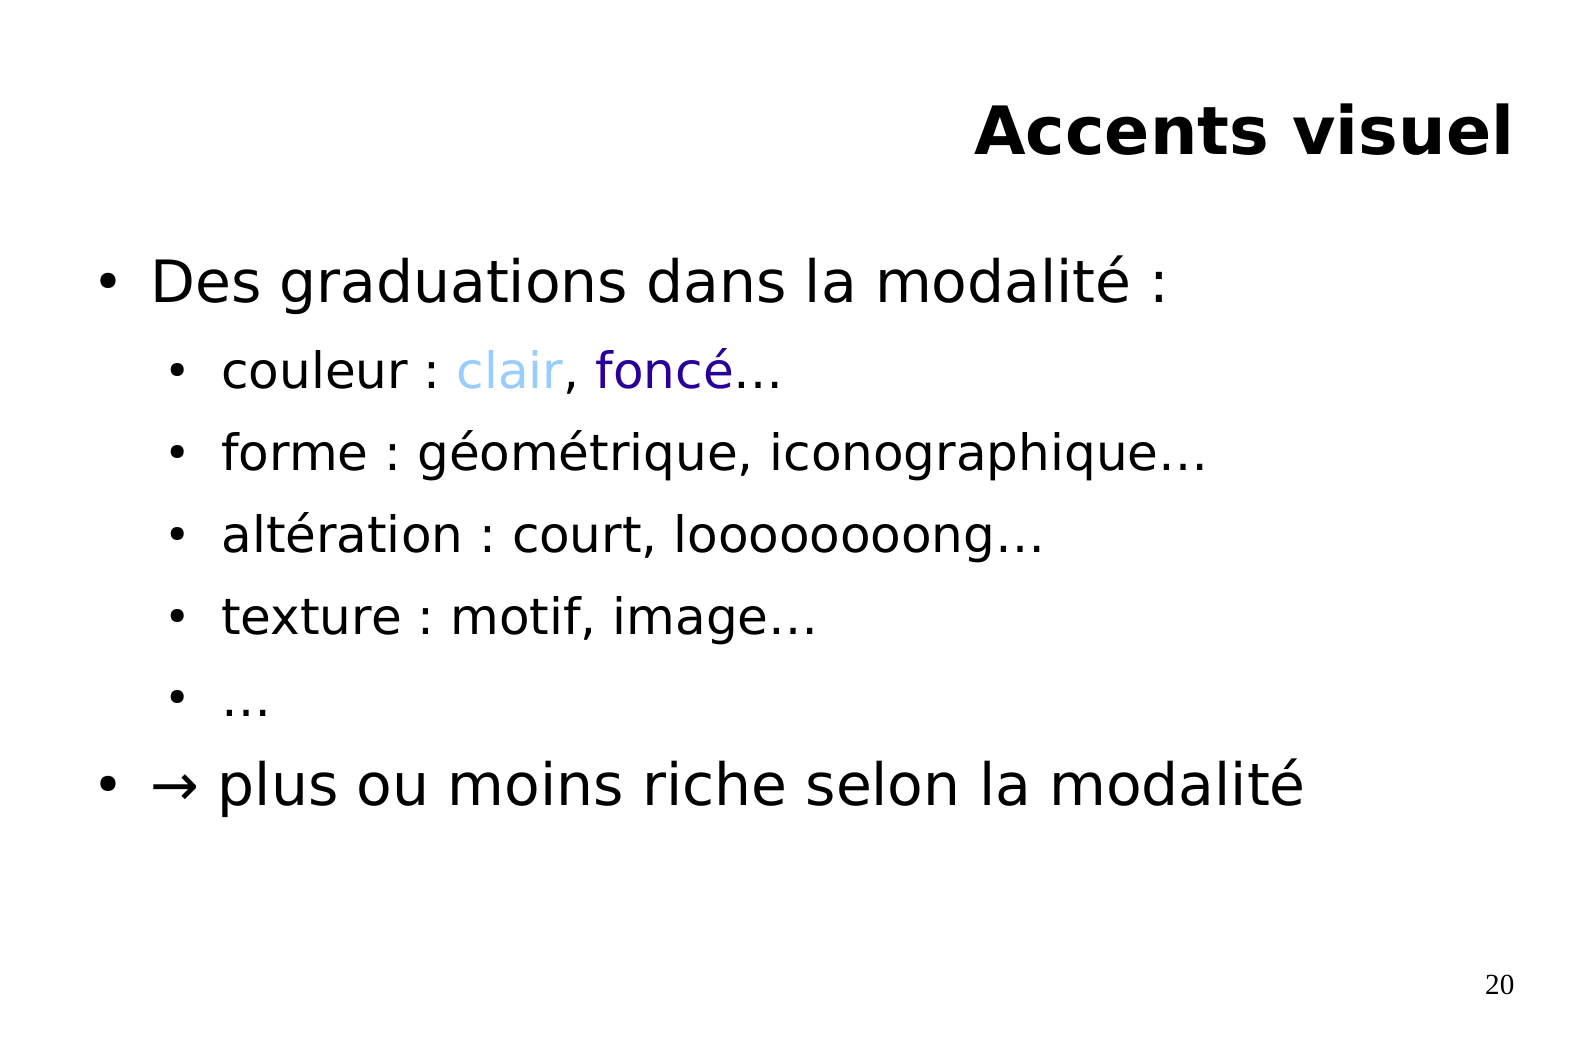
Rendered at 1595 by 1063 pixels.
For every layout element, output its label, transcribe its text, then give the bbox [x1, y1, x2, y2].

title Accents visuel [79, 49, 1515, 213]
list Des graduations dans la modalité : couleur : clair, foncé… forme : géométrique, iconographique… altération : court, loooooooong… texture : motif, image… … → plus ou moins riche selon la modalité [79, 248, 1515, 951]
